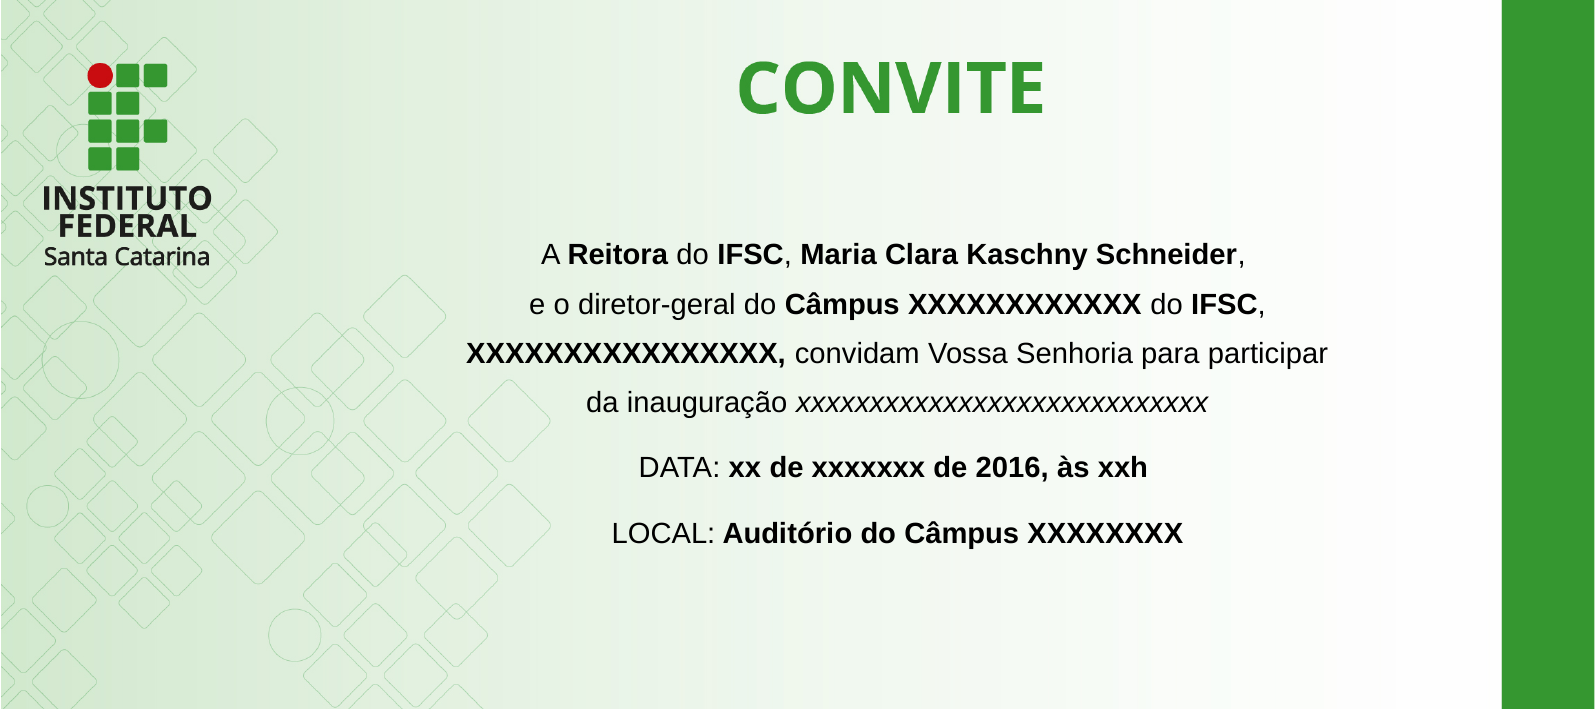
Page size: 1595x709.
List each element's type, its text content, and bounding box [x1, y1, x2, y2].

text_box A Reitora do IFSC, Maria Clara Kaschny Schneider, e o diretor-geral do Câmpus XXXXXXXXXXXX do IFSC, XXXXXXXXXXXXXXXX, convidam Vossa Senhoria para participar da inauguração xxxxxxxxxxxxxxxxxxxxxxxxxxxx DATA: xx de xxxxxxx de 2016, às xxh LOCAL: Auditório do Câmpus XXXXXXXX [448, 214, 1347, 615]
picture [1, 0, 1595, 709]
